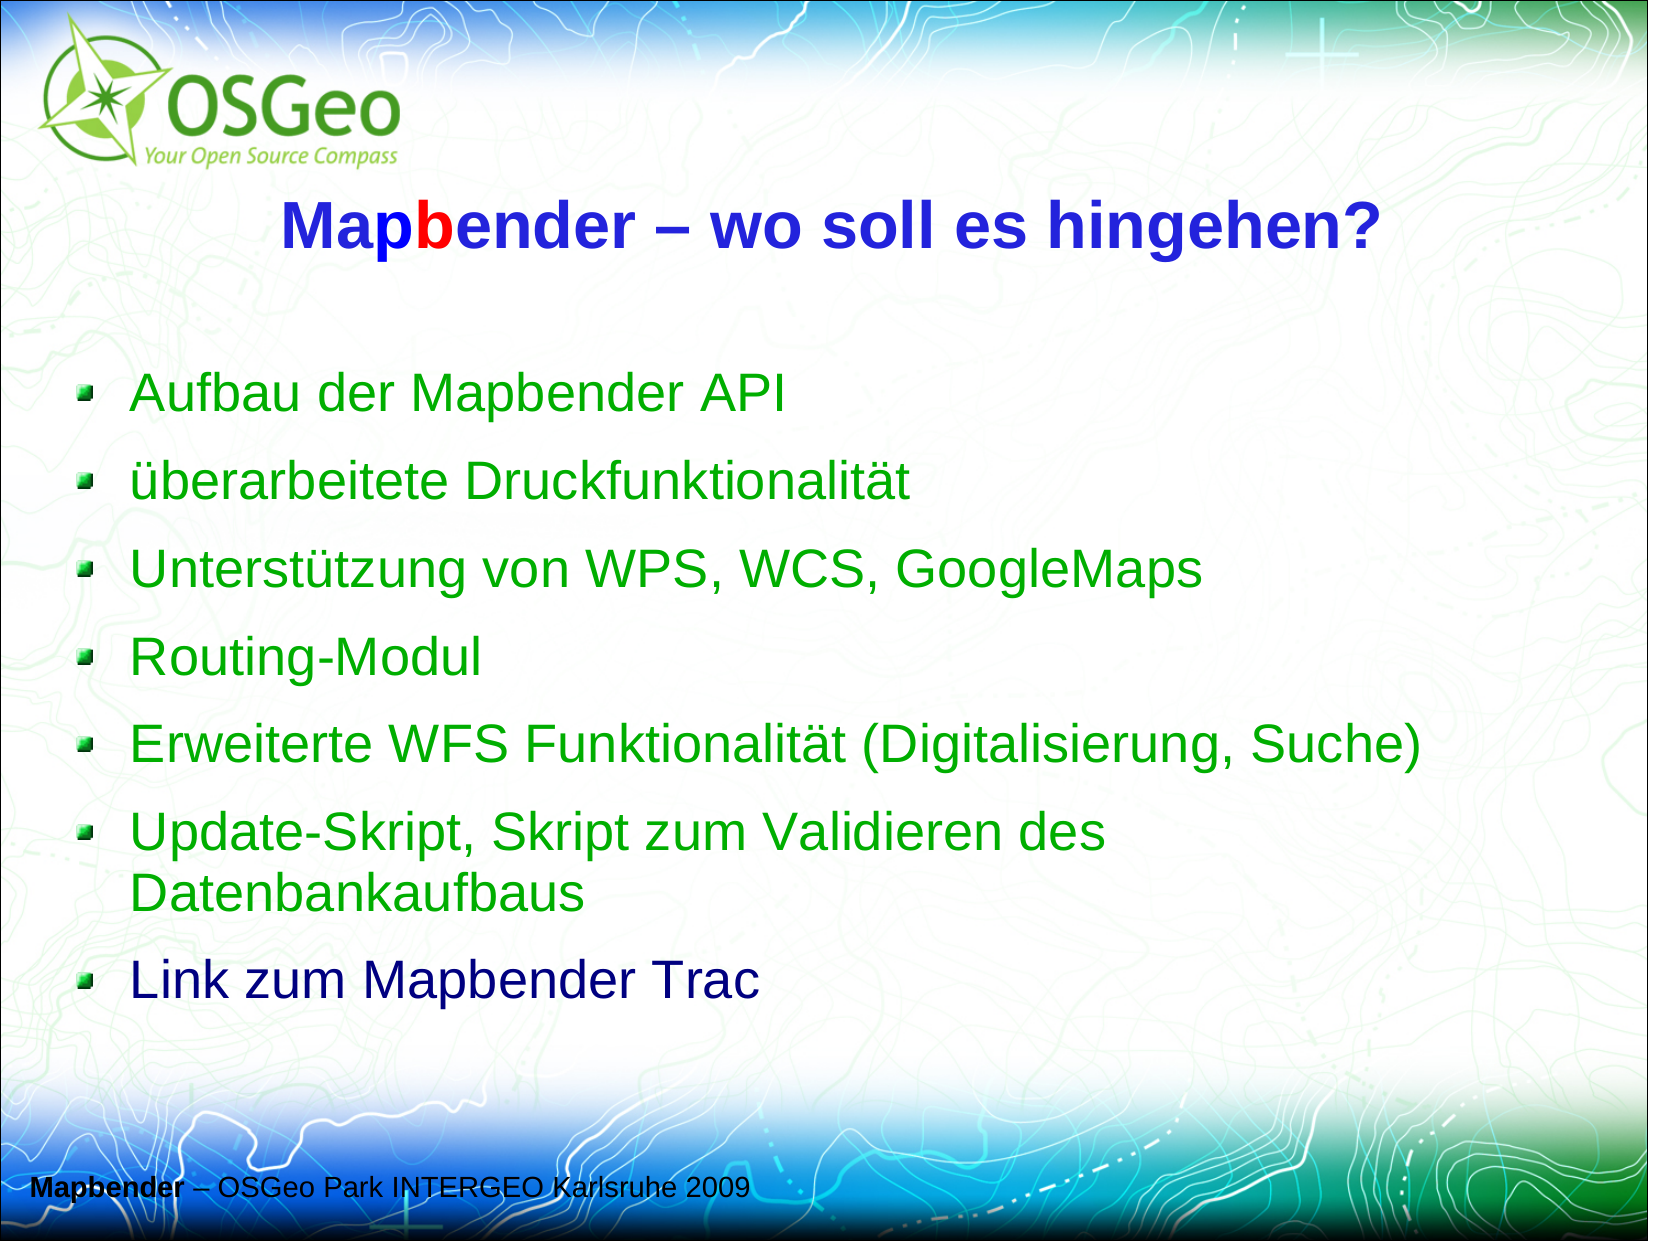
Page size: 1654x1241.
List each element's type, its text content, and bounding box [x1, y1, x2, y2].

list Aufbau der Mapbender API überarbeitete Druckfunktionalität Unterstützung von WPS, WCS, GoogleMaps Routing-Modul Erweiterte WFS Funktionalität (Digitalisierung, Suche) Update-Skript, Skript zum Validieren des Datenbankaufbaus Link zum Mapbender Trac [59, 362, 1548, 1182]
picture [1, 1, 1647, 1240]
title Mapbender – wo soll es hingehen? [88, 137, 1577, 313]
